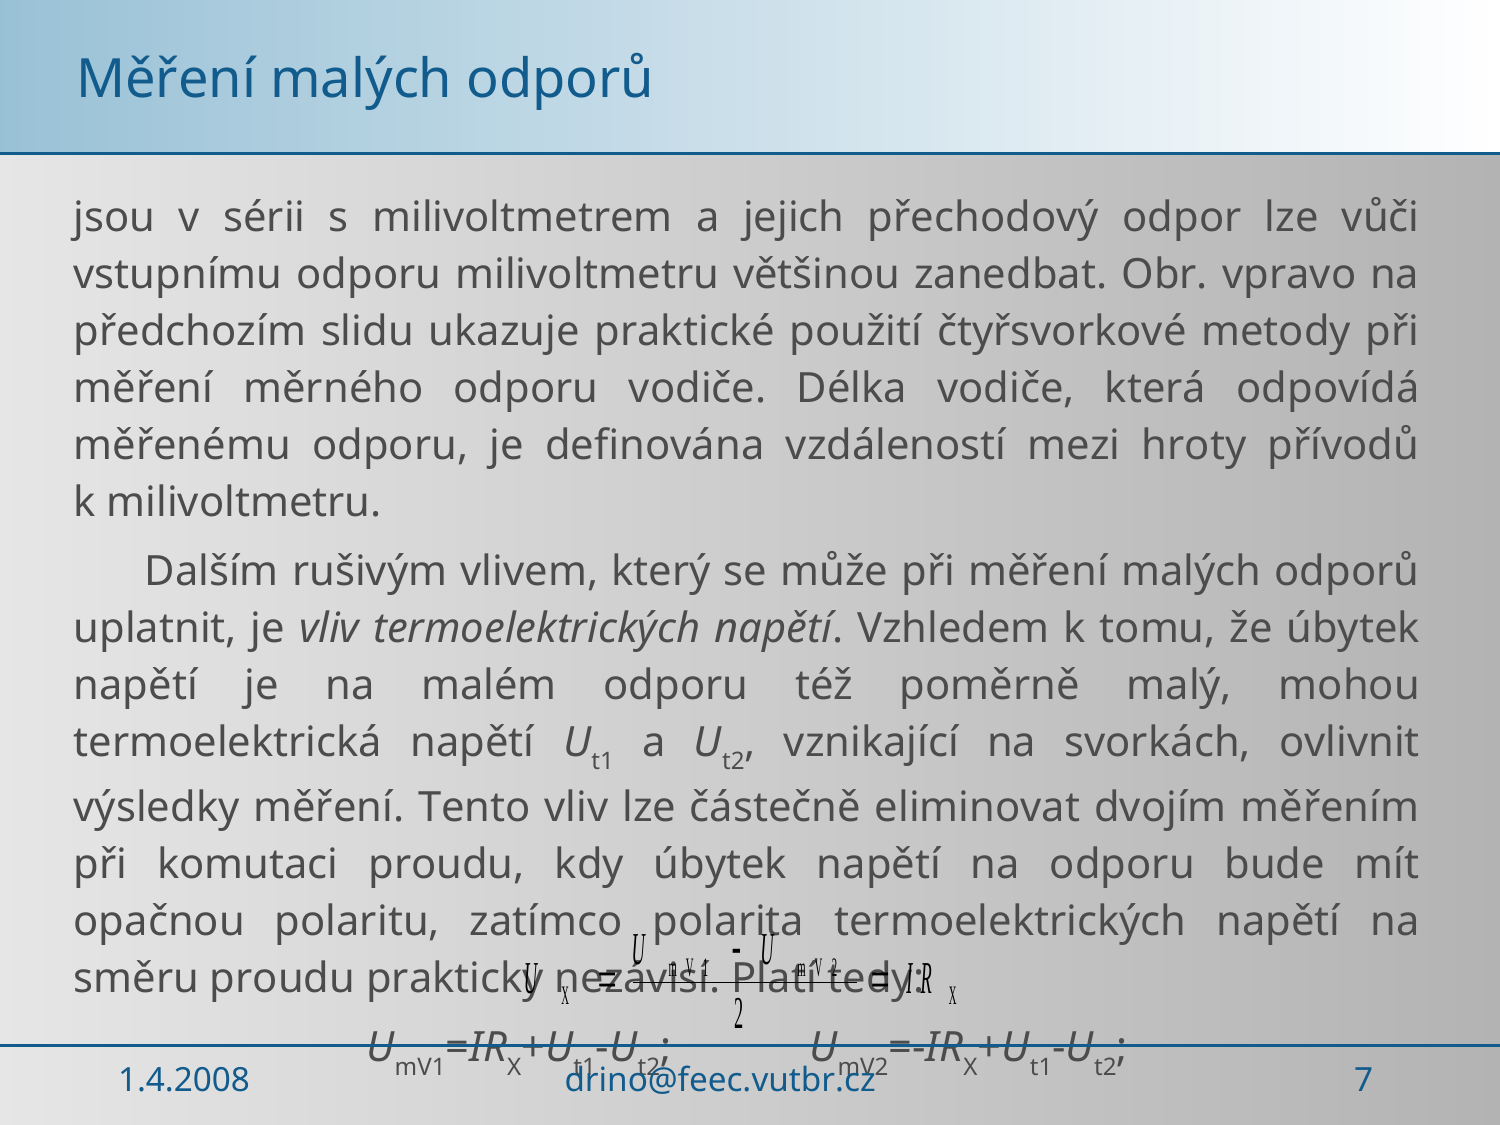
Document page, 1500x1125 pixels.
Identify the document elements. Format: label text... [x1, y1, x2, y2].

text_box jsou v sérii s milivoltmetrem a jejich přechodový odpor lze vůči vstupnímu odporu milivoltmetru většinou zanedbat. Obr. vpravo na předchozím slidu ukazuje praktické použití čtyřsvorkové metody při měření měrného odporu vodiče. Délka vodiče, která odpovídá měřenému odporu, je definována vzdáleností mezi hroty přívodů k milivoltmetru. Dalším rušivým vlivem, který se může při měření malých odporů uplatnit, je vliv termoelektrických napětí. Vzhledem k tomu, že úbytek napětí je na malém odporu též poměrně malý, mohou termoelektrická napětí Ut1 a Ut2, vznikající na svorkách, ovlivnit výsledky měření. Tento vliv lze částečně eliminovat dvojím měřením při komutaci proudu, kdy úbytek napětí na odporu bude mít opačnou polaritu, zatímco polarita termoelektrických napětí na směru proudu prakticky nezávisí. Platí tedy: UmV1=IRX+Ut1-Ut2; UmV2=-IRX+Ut1-Ut2; [59, 178, 1442, 1044]
text_box drino@feec.vutbr.cz [454, 1049, 987, 1125]
text_box 17 [1075, 1049, 1388, 1125]
text_box 1.4.2008 [103, 1049, 432, 1125]
title Měření malých odporů [0, 0, 1500, 152]
picture [521, 920, 979, 1039]
